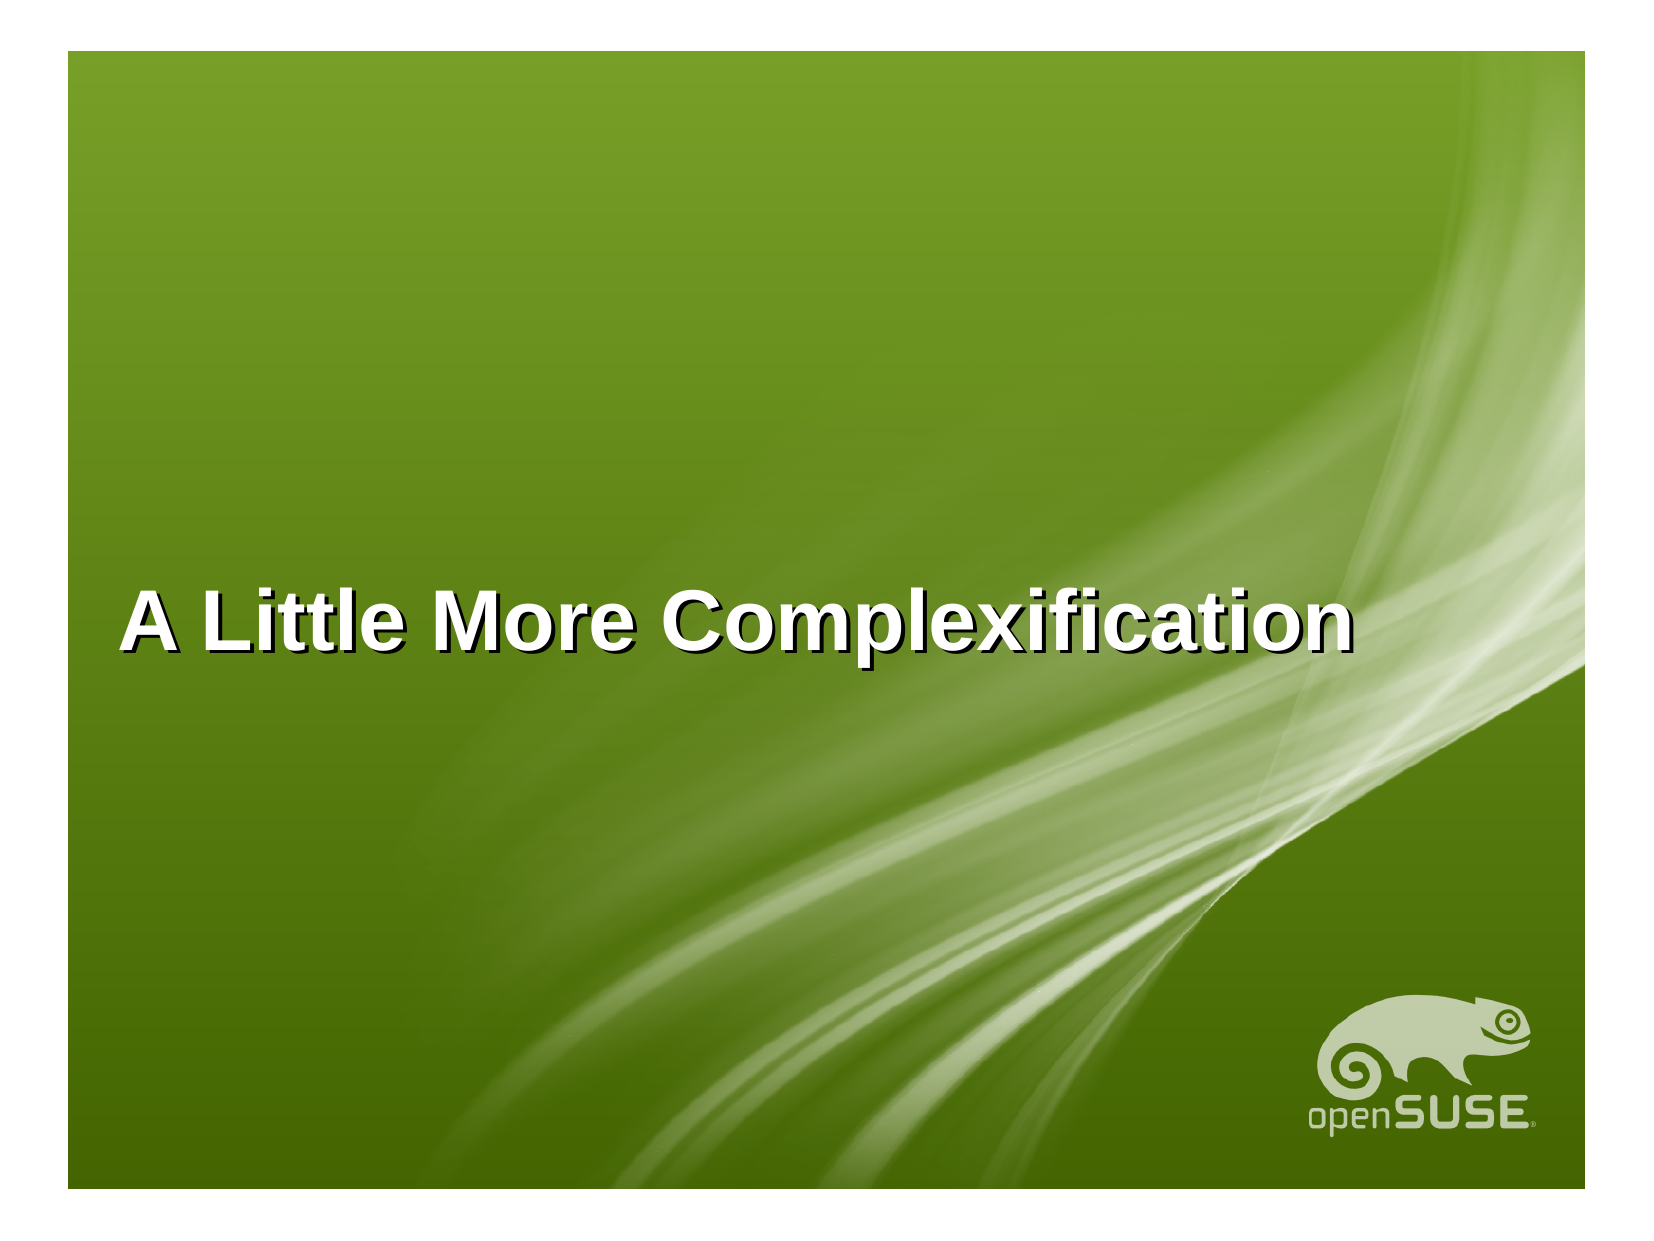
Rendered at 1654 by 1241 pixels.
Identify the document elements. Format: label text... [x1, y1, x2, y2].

title A Little More Complexification [117, 457, 1606, 783]
picture [68, 51, 1585, 1189]
